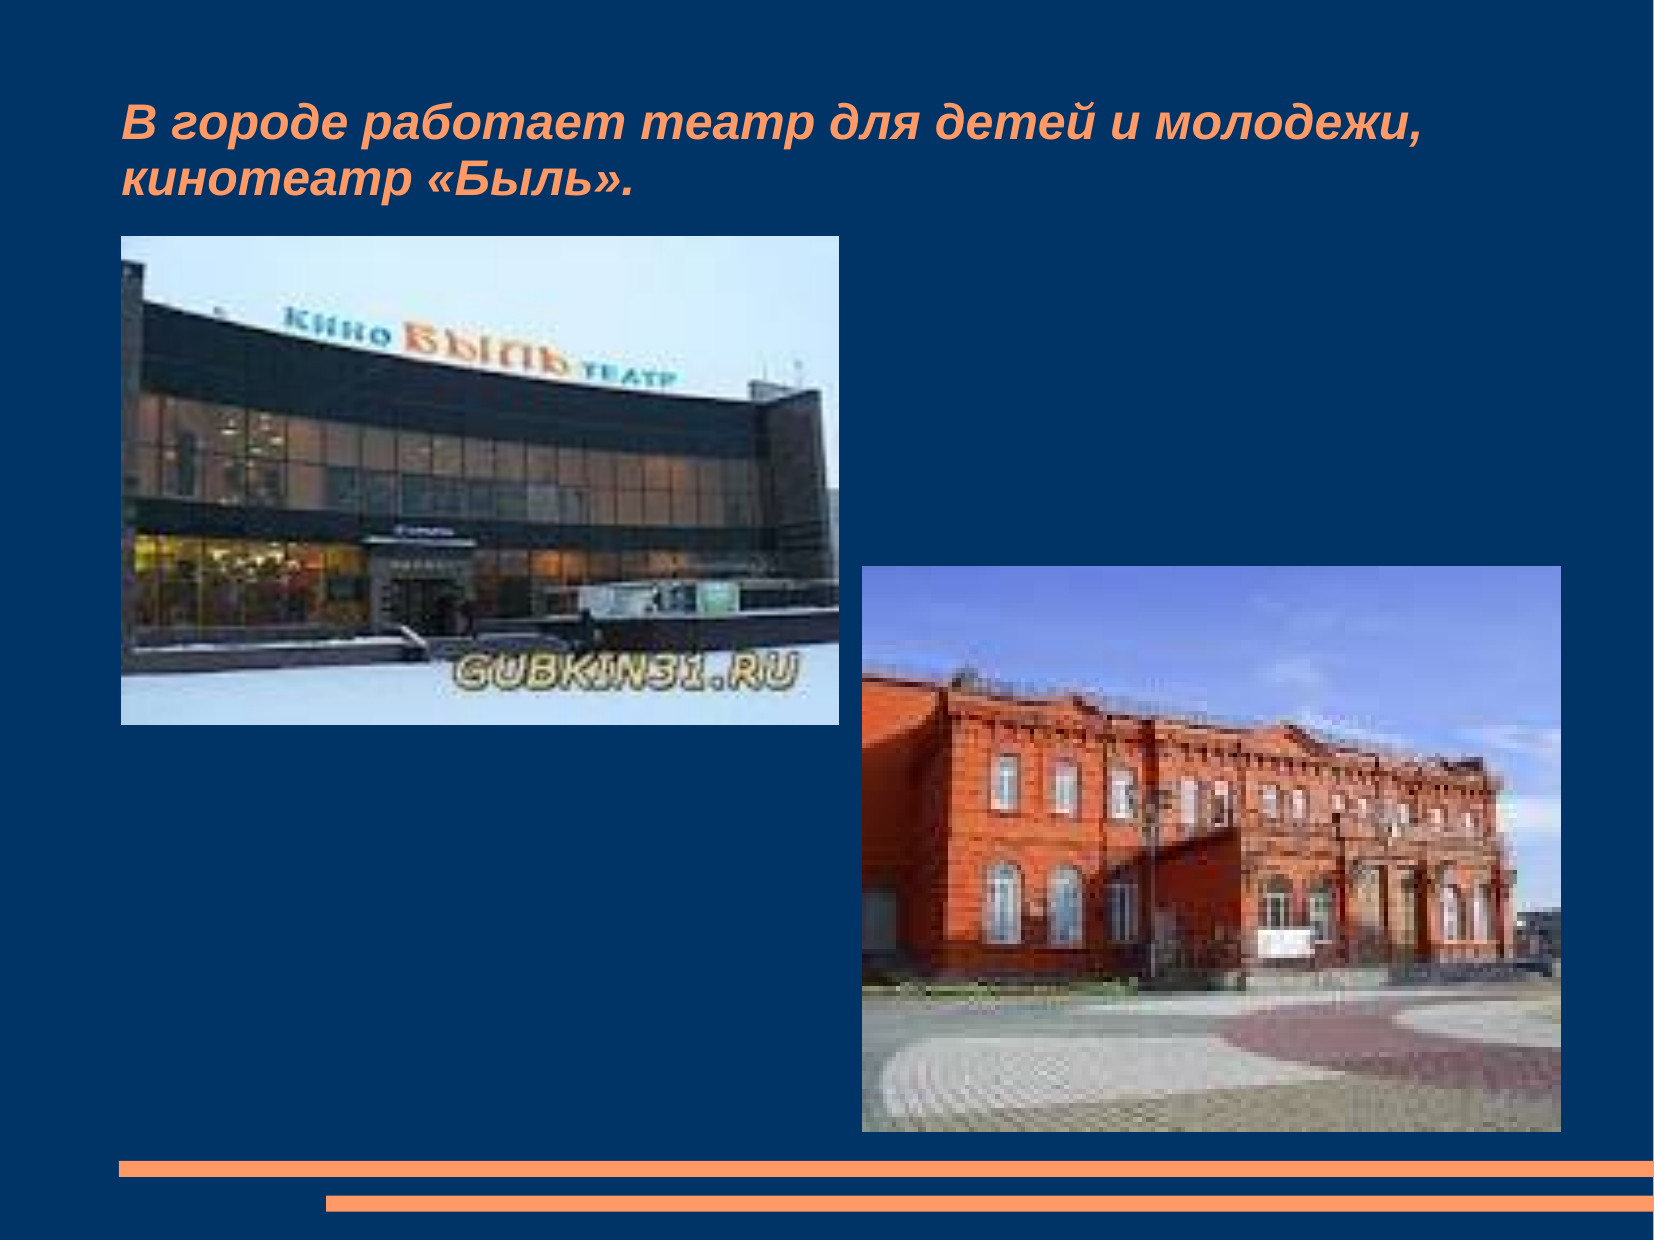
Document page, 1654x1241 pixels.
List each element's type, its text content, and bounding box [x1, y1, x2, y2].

title В городе работает театр для детей и молодежи, кинотеатр «Быль». [121, 46, 1534, 254]
picture [121, 236, 839, 726]
picture [862, 566, 1561, 1132]
